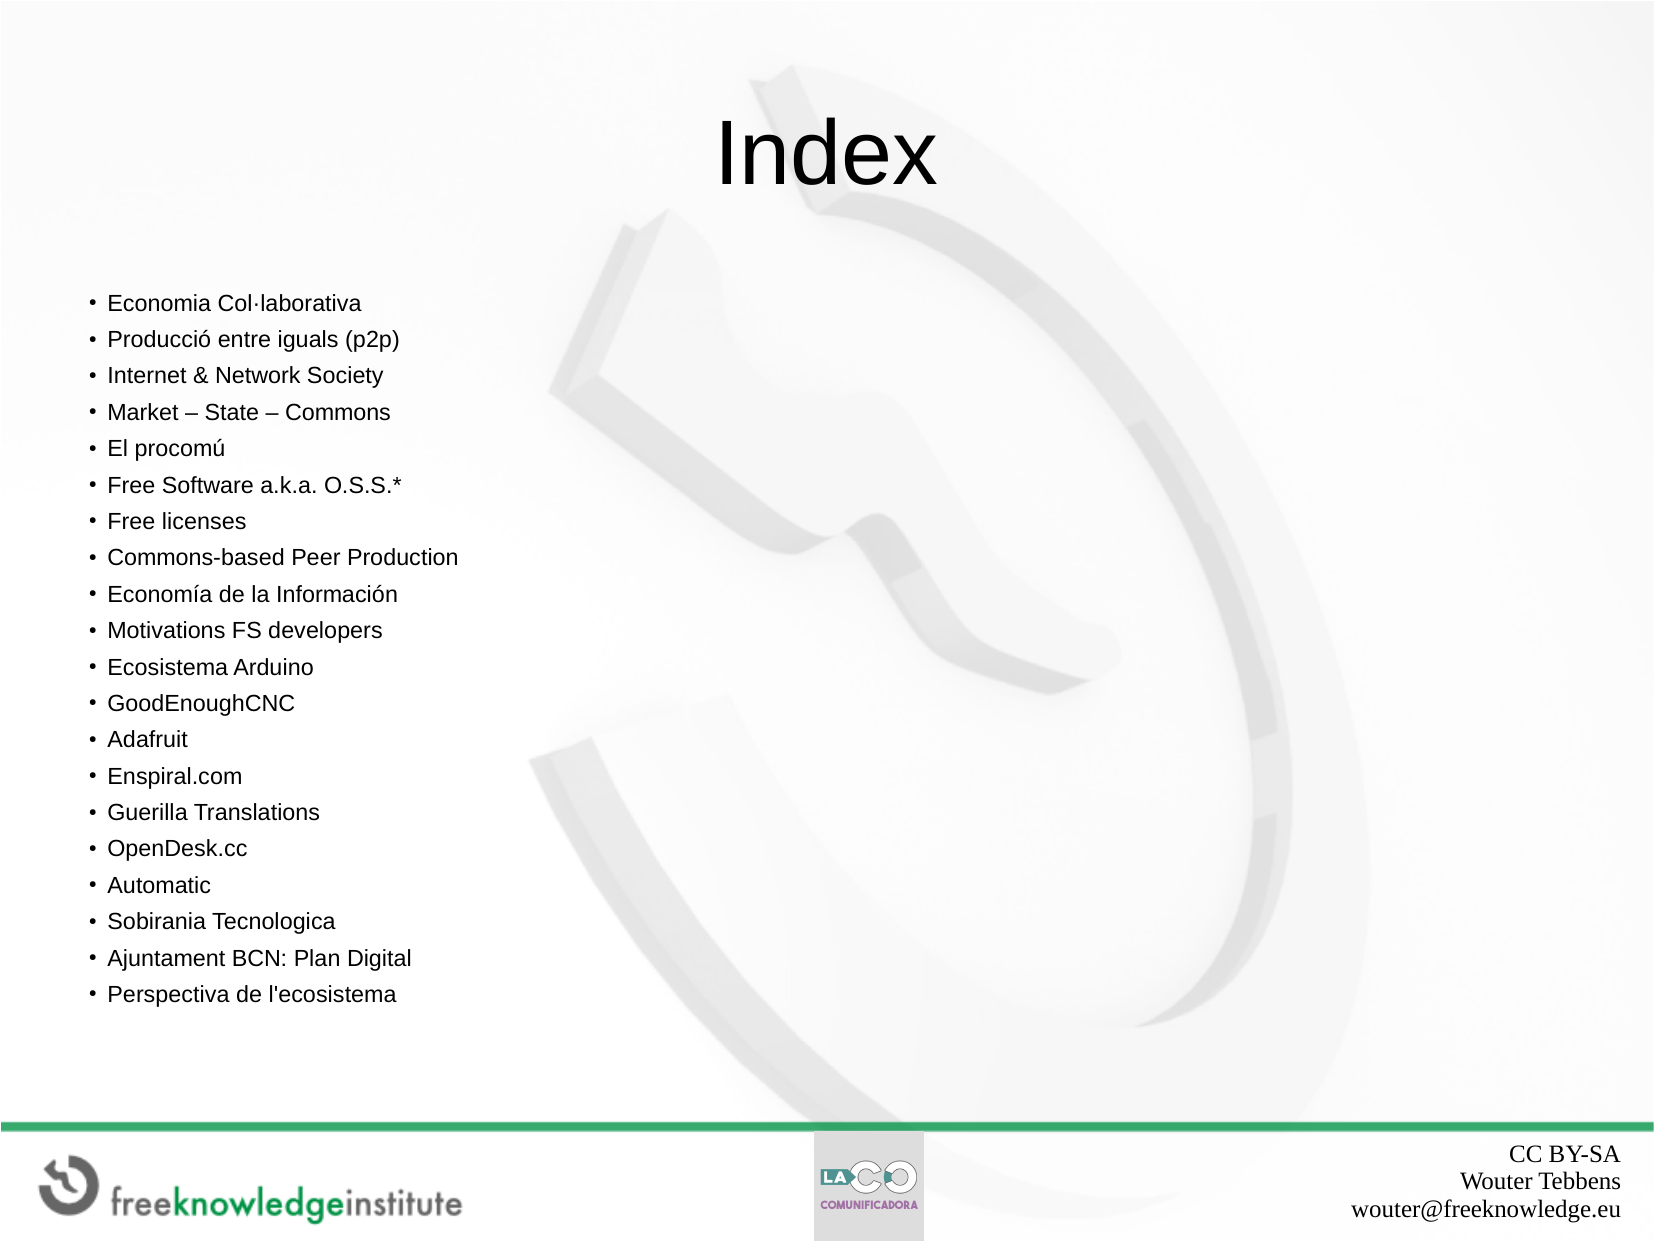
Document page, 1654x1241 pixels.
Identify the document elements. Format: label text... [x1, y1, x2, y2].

title Index [82, 49, 1571, 257]
picture [1, 1, 1654, 1241]
list Economia Col·laborativa Producció entre iguals (p2p) Internet & Network Society Market – State – Commons El procomú Free Software a.k.a. O.S.S.* Free licenses Commons-based Peer Production Economía de la Información Motivations FS developers Ecosistema Arduino GoodEnoughCNC Adafruit Enspiral.com Guerilla Translations OpenDesk.cc Automatic Sobirania Tecnologica Ajuntament BCN: Plan Digital Perspectiva de l'ecosistema [82, 290, 1571, 1010]
